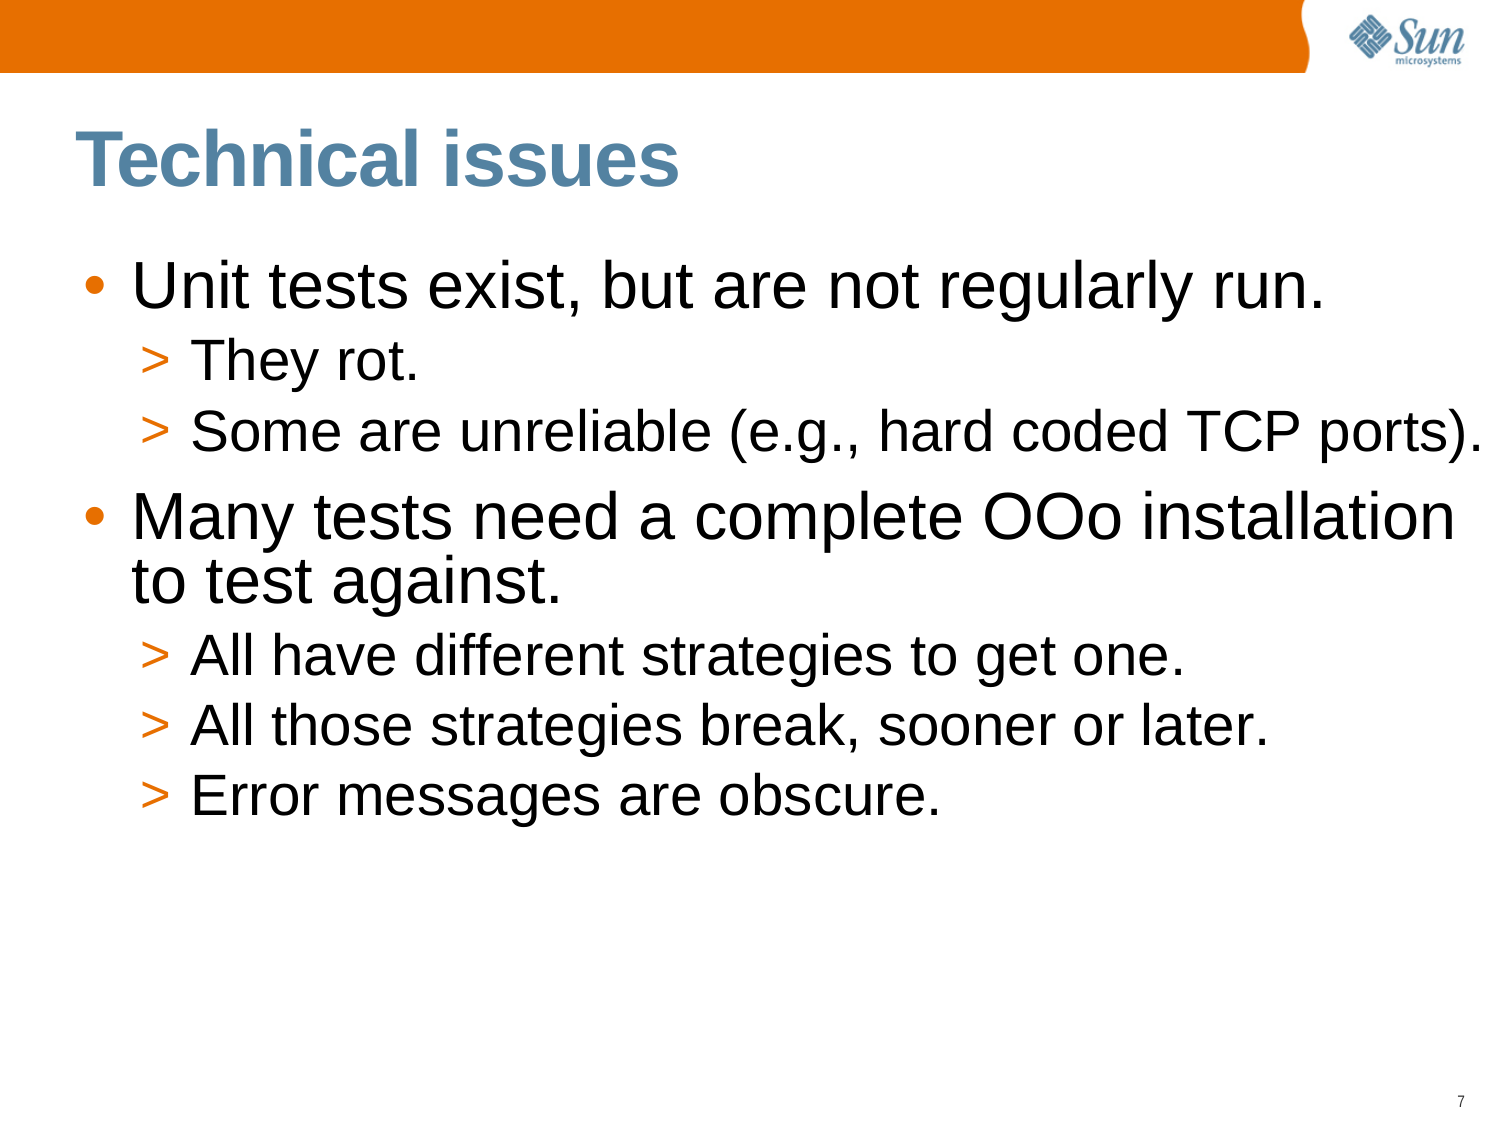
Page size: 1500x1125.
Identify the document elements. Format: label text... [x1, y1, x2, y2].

list Unit tests exist, but are not regularly run. They rot. Some are unreliable (e.g., hard coded TCP ports). Many tests need a complete OOo installation to test against. All have different strategies to get one. All those strategies break, sooner or later. Error messages are obscure. [64, 258, 1500, 1062]
picture [0, 0, 1500, 73]
title Technical issues [75, 123, 1437, 227]
